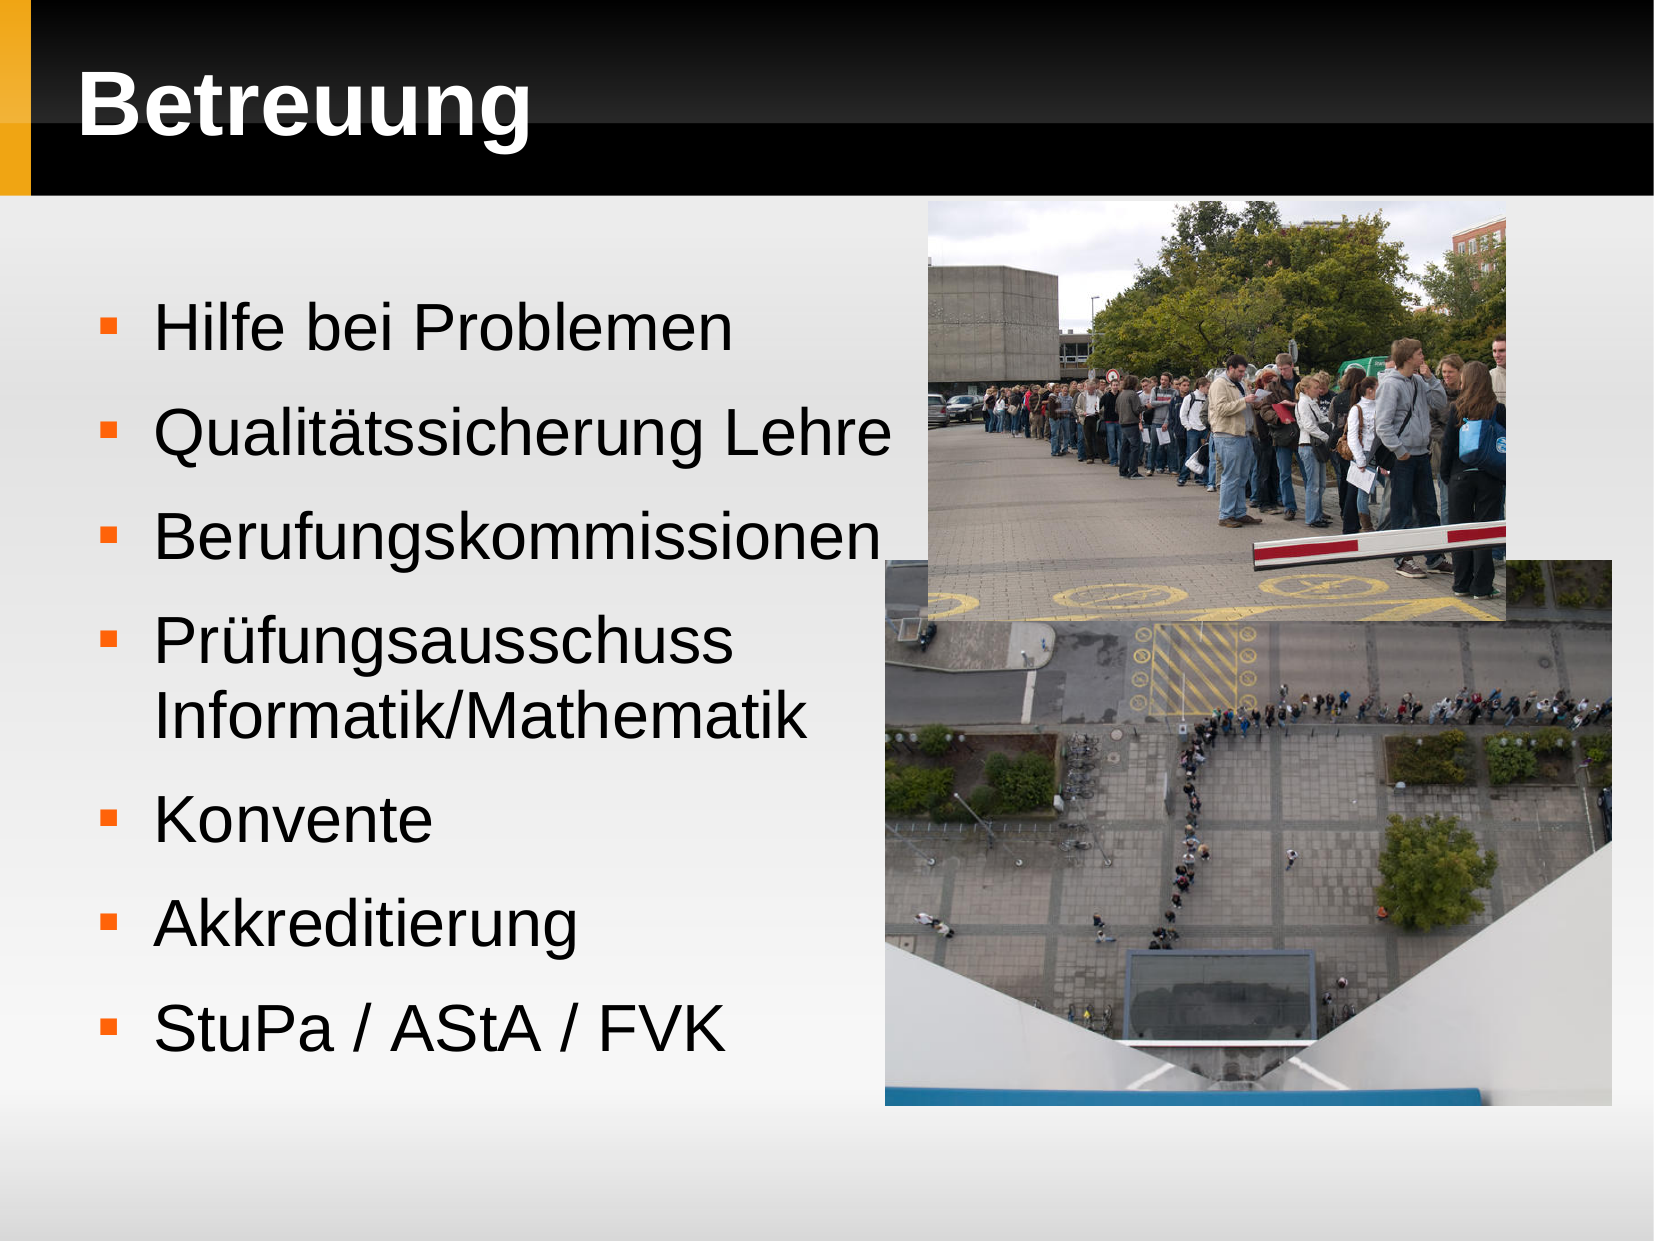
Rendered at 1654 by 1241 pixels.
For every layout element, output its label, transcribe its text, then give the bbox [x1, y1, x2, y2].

picture [0, 0, 1654, 1241]
title Betreuung [76, 0, 1565, 208]
list Hilfe bei Problemen Qualitätssicherung Lehre Berufungskommissionen Prüfungsausschuss Informatik/Mathematik Konvente Akkreditierung StuPa / AStA / FVK [82, 290, 1388, 1109]
